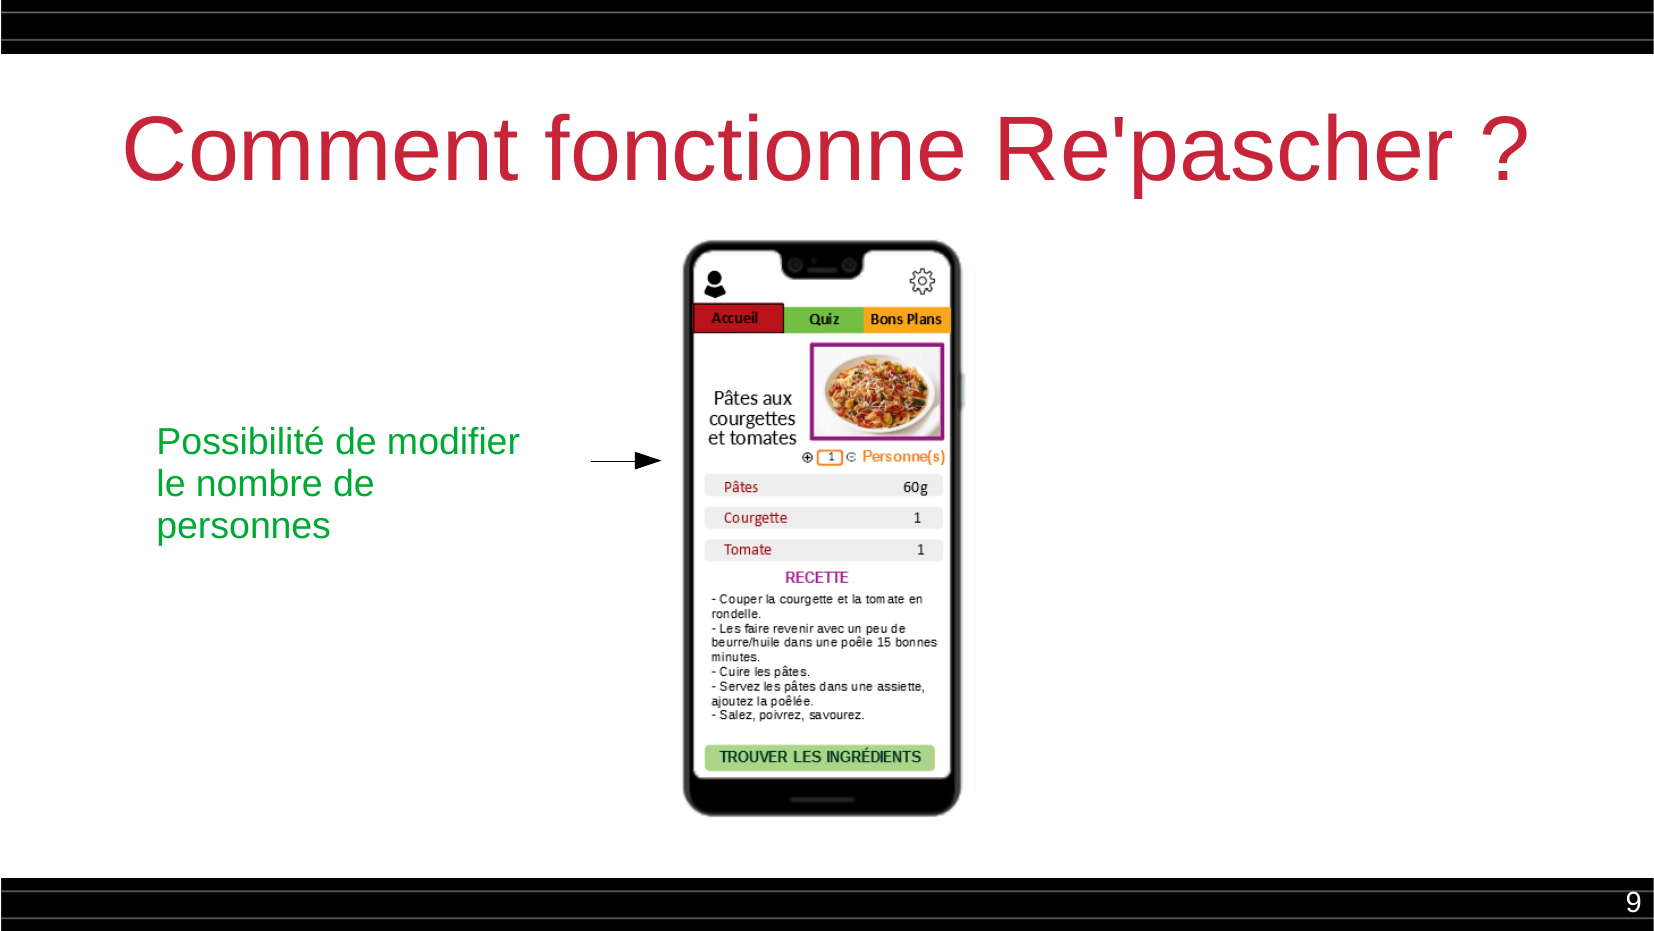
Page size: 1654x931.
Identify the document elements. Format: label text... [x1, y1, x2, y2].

picture [673, 238, 976, 827]
title Comment fonctionne Re'pascher ? [82, 70, 1571, 227]
text_box Possibilité de modifier le nombre de personnes [141, 413, 544, 555]
picture [1, 0, 1654, 54]
picture [1, 878, 1654, 931]
